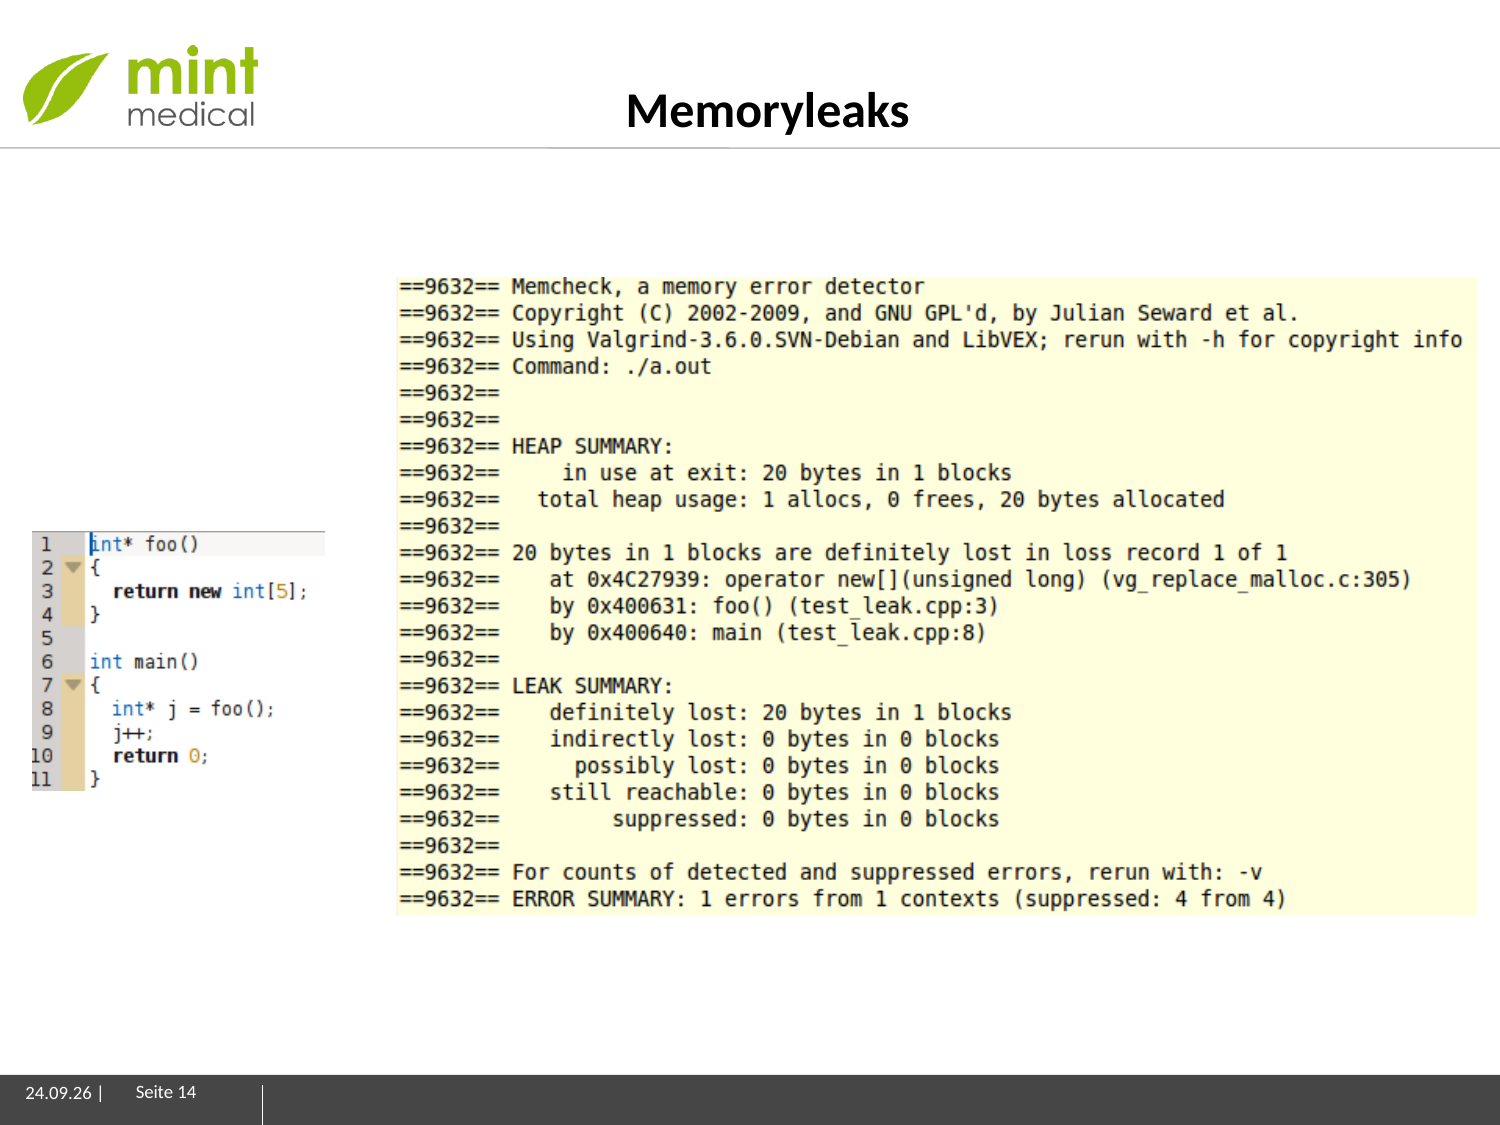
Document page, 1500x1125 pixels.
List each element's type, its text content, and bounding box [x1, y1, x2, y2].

title Memoryleaks [253, 70, 1282, 146]
picture [23, 45, 258, 126]
picture [395, 277, 1477, 916]
picture [32, 531, 325, 791]
